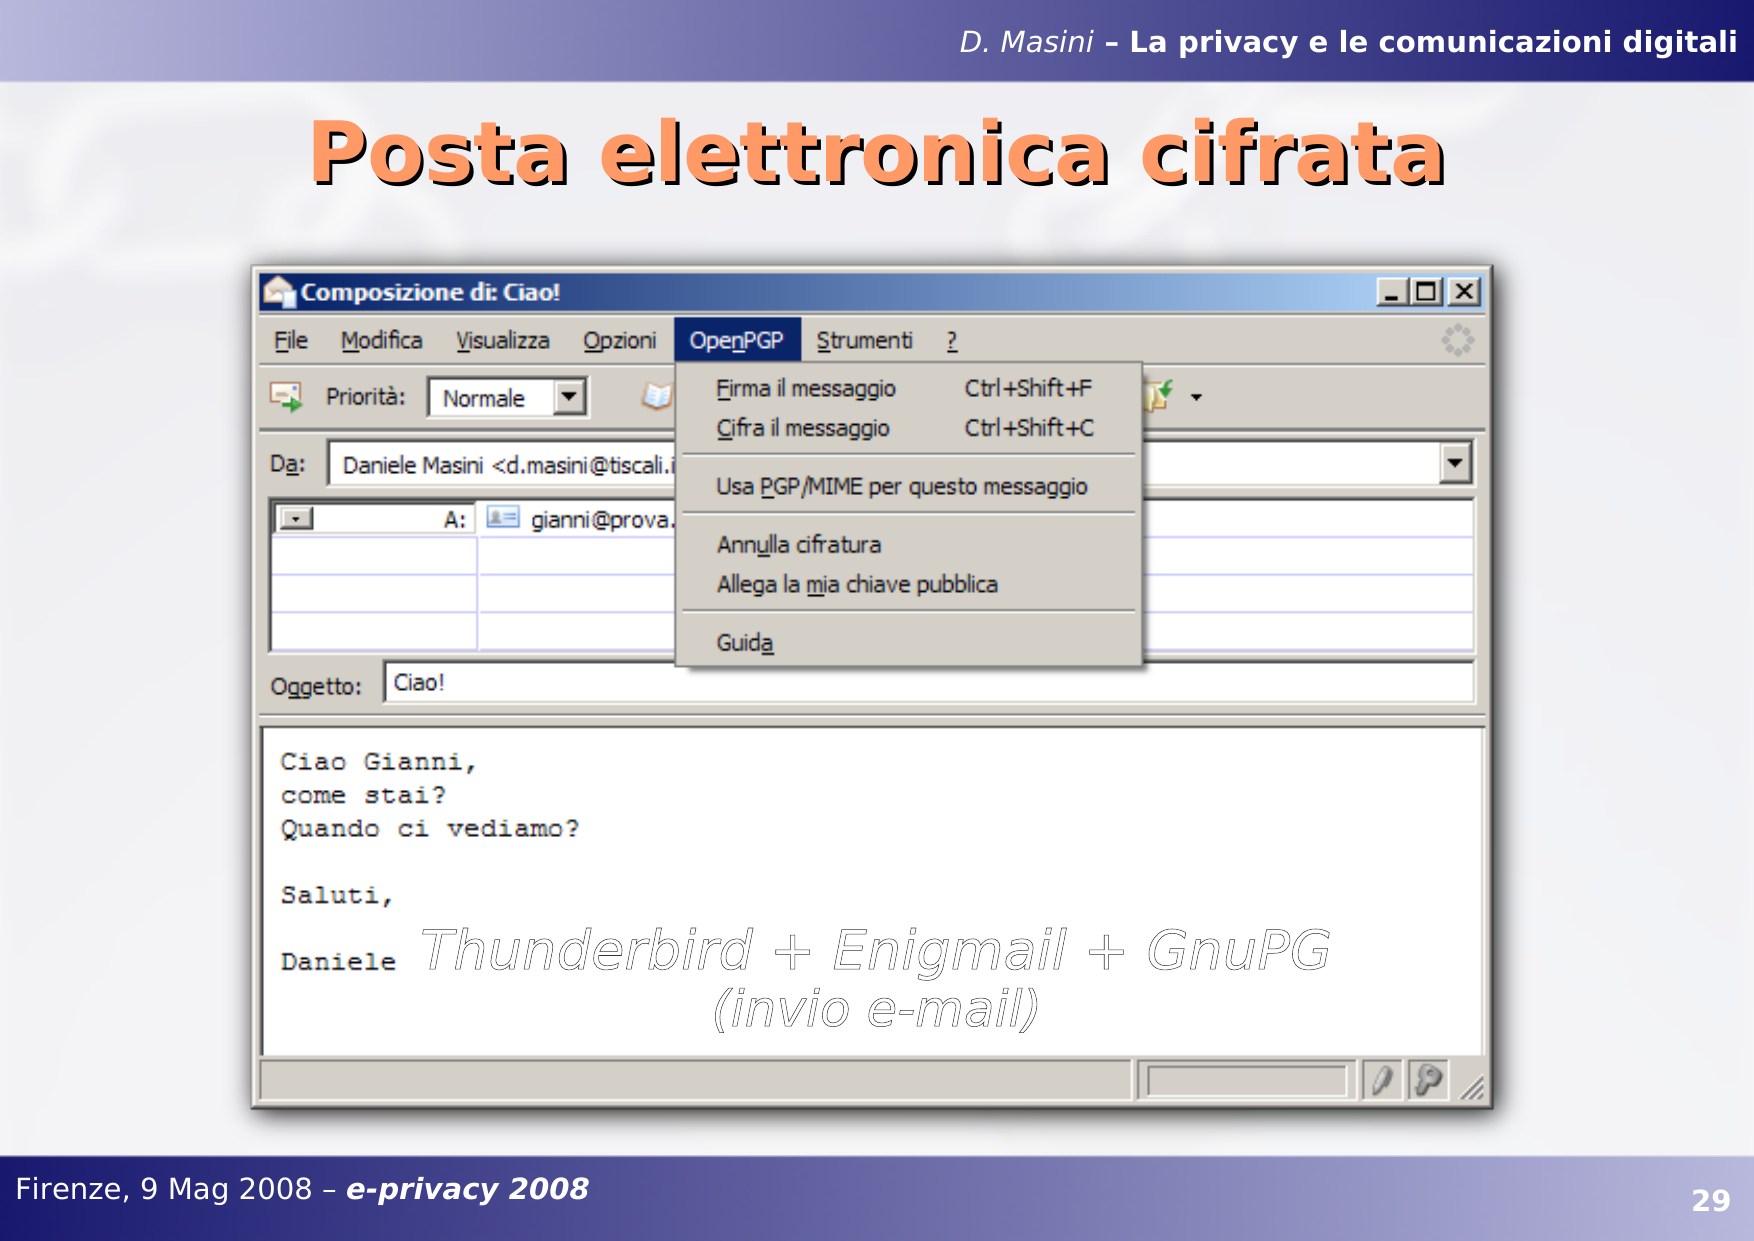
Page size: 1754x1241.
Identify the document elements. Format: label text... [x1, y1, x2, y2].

title Posta elettronica cifrata [87, 49, 1667, 257]
picture [0, 0, 1754, 1241]
text_box Thunderbird + Enigmail + GnuPG (invio e-mail) [420, 920, 1334, 1040]
